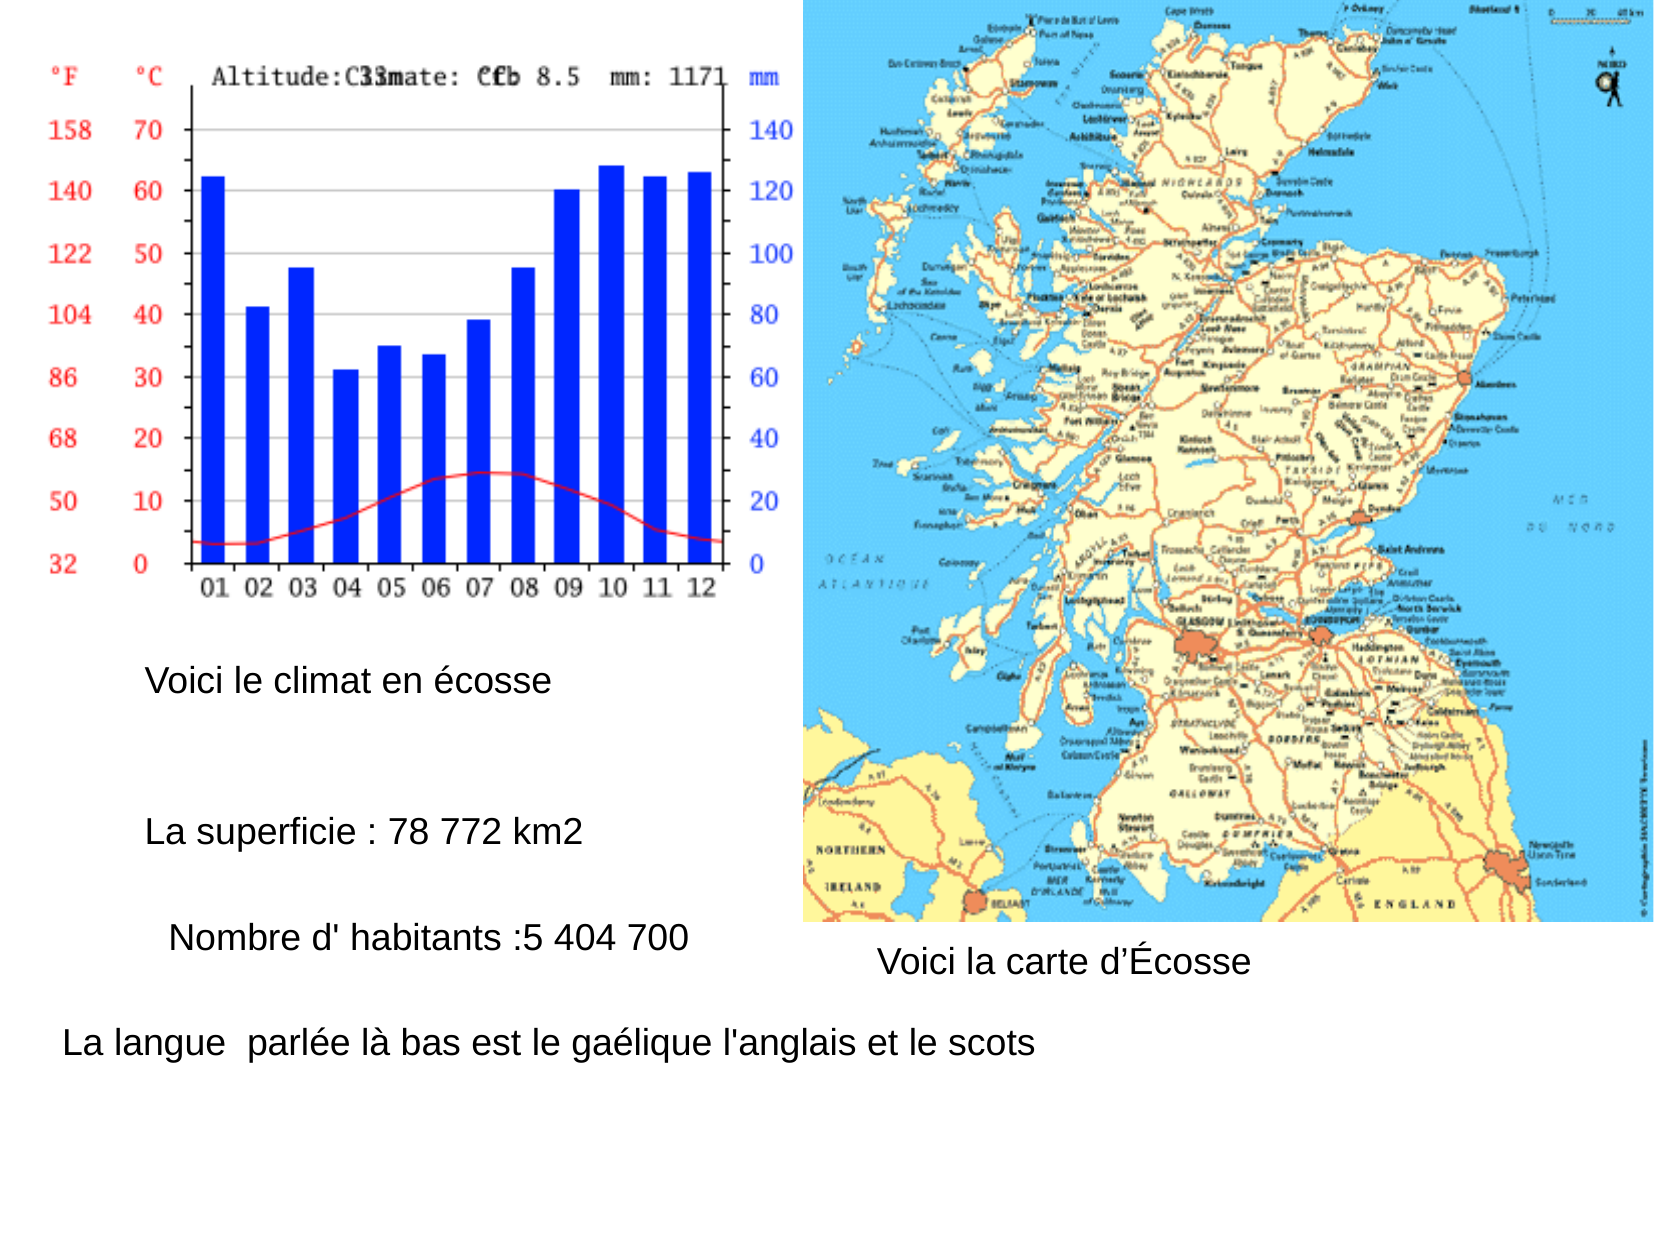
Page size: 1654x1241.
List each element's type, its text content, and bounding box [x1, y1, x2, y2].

text_box La langue parlée là bas est le gaélique l'anglais et le scots [47, 1013, 1146, 1134]
text_box Nombre d' habitants :5 404 700 [153, 909, 780, 981]
text_box La superficie : 78 772 km2 [129, 803, 709, 861]
text_box Voici la carte d’Écosse [862, 933, 1560, 1014]
picture [0, 0, 1654, 922]
text_box Voici le climat en écosse [129, 651, 721, 709]
